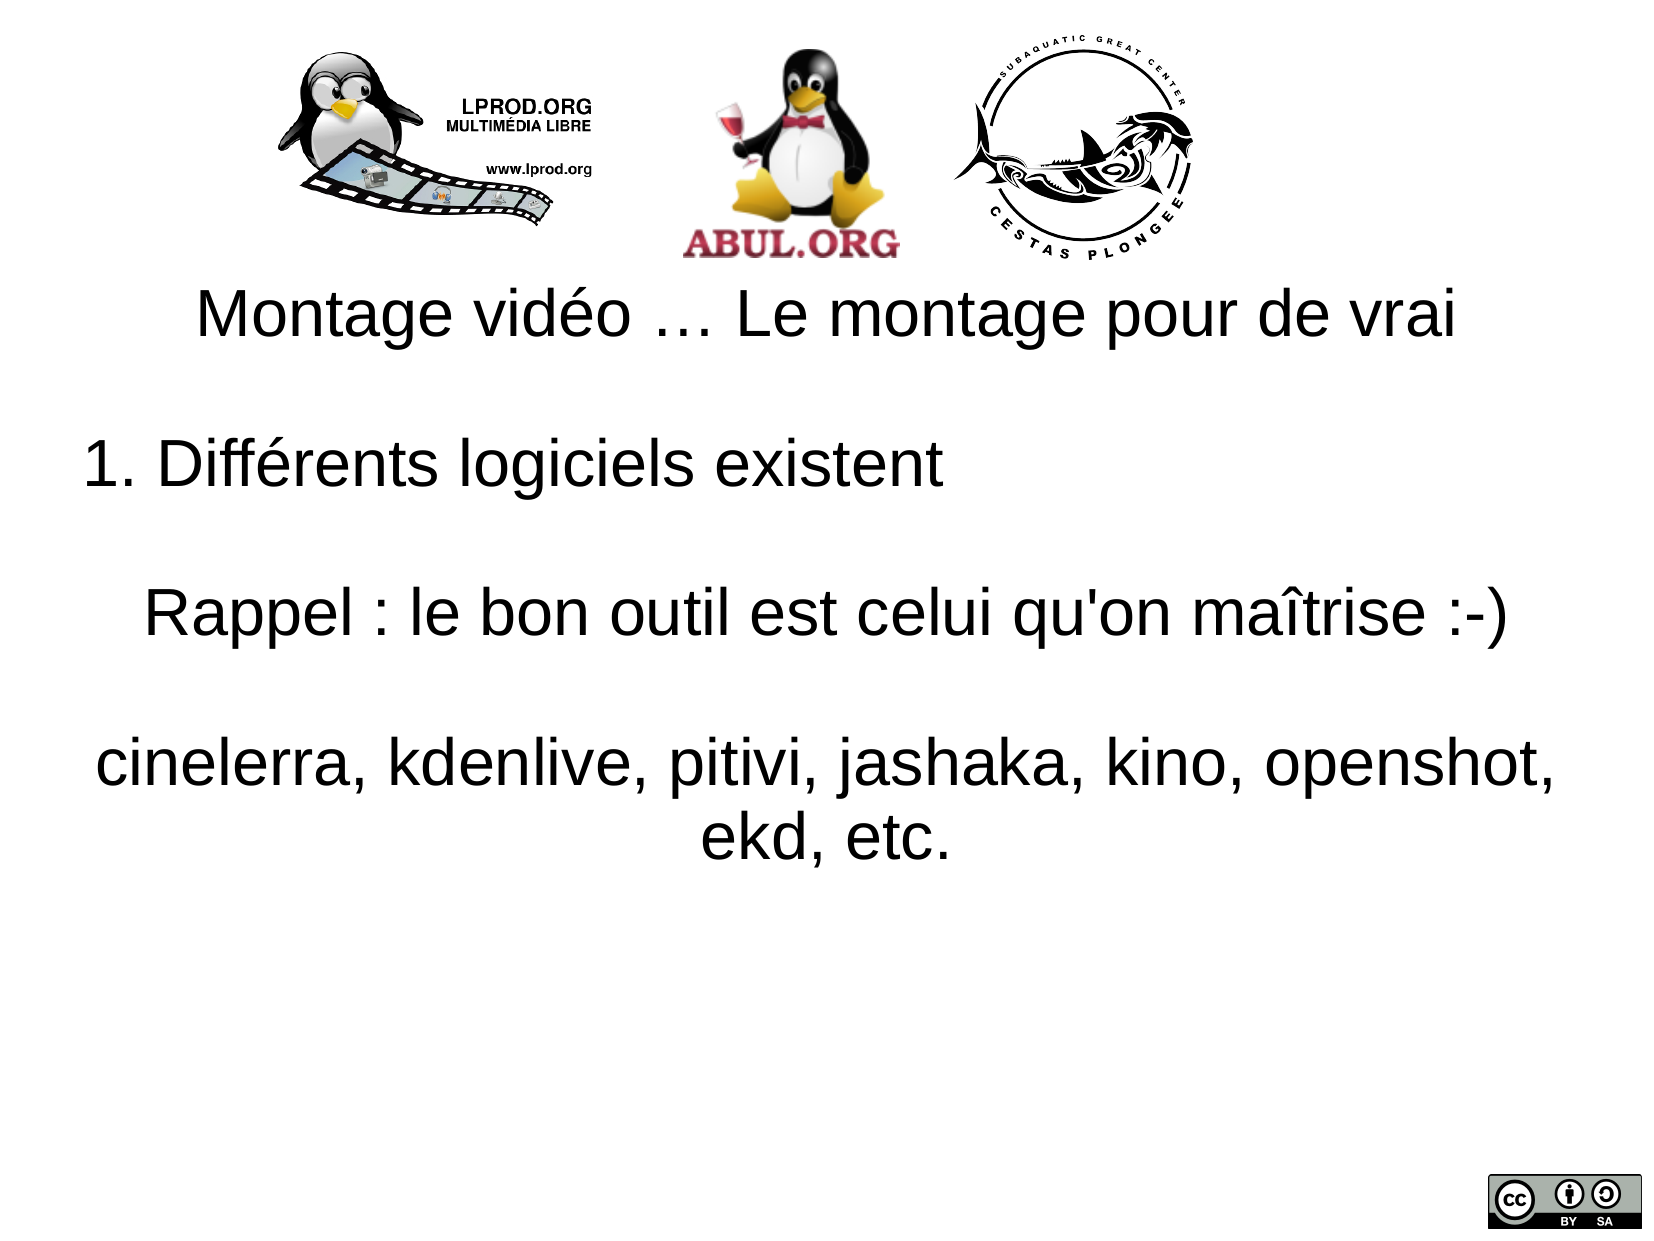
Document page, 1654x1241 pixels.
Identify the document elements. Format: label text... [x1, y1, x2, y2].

picture [1488, 1174, 1642, 1229]
picture [683, 49, 900, 258]
picture [953, 35, 1193, 260]
subtitle Montage vidéo … Le montage pour de vrai 1. Différents logiciels existent Rappel : le bon outil est celui qu'on maîtrise :-) cinelerra, kdenlive, pitivi, jashaka, kino, openshot, ekd, etc. [82, 275, 1571, 1024]
picture [276, 50, 603, 258]
